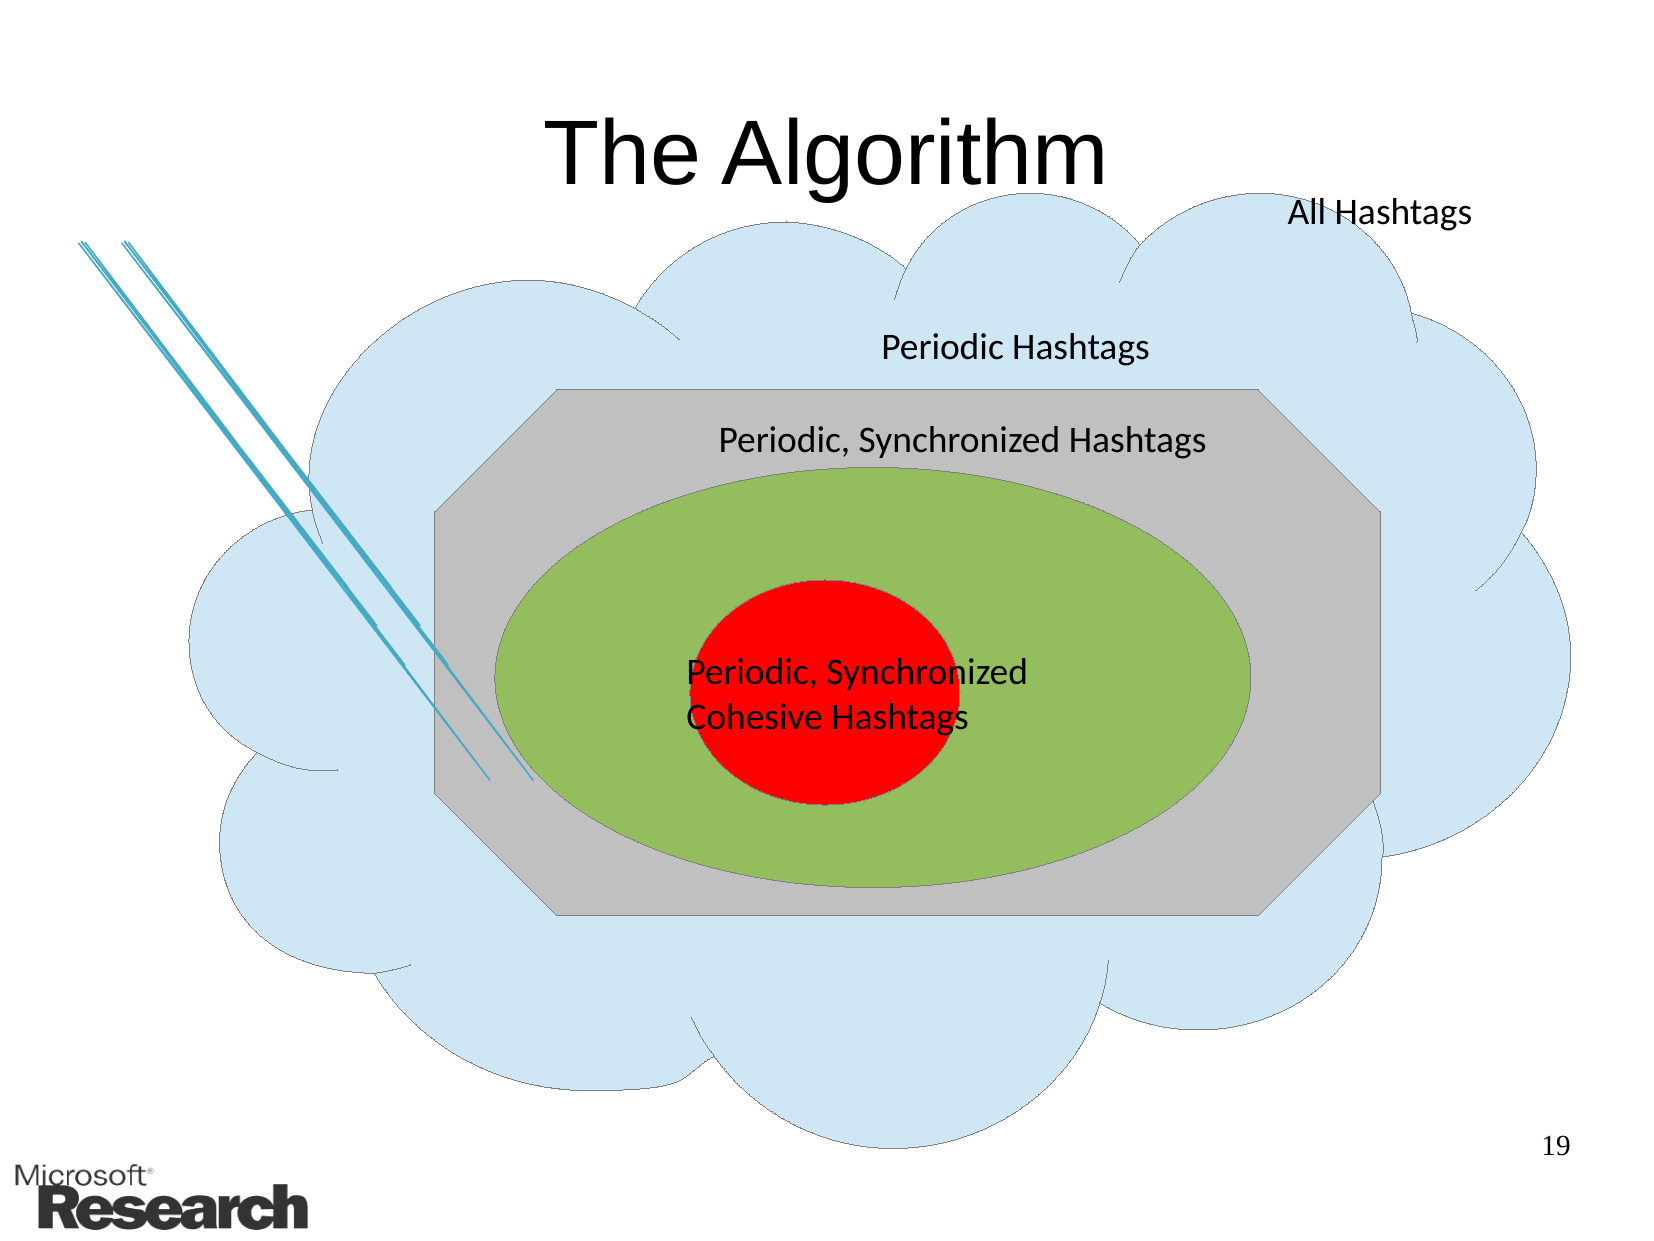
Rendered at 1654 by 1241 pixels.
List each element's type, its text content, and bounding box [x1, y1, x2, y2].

text_box All Hashtags [1272, 179, 1488, 240]
title The Algorithm [82, 49, 1571, 257]
picture [5, 1148, 322, 1241]
text_box [188, 257, 1571, 1149]
text_box Periodic, Synchronized Hashtags [703, 407, 1223, 468]
text_box Periodic, Synchronized Cohesive Hashtags [671, 640, 1044, 745]
text_box Periodic Hashtags [866, 314, 1166, 375]
